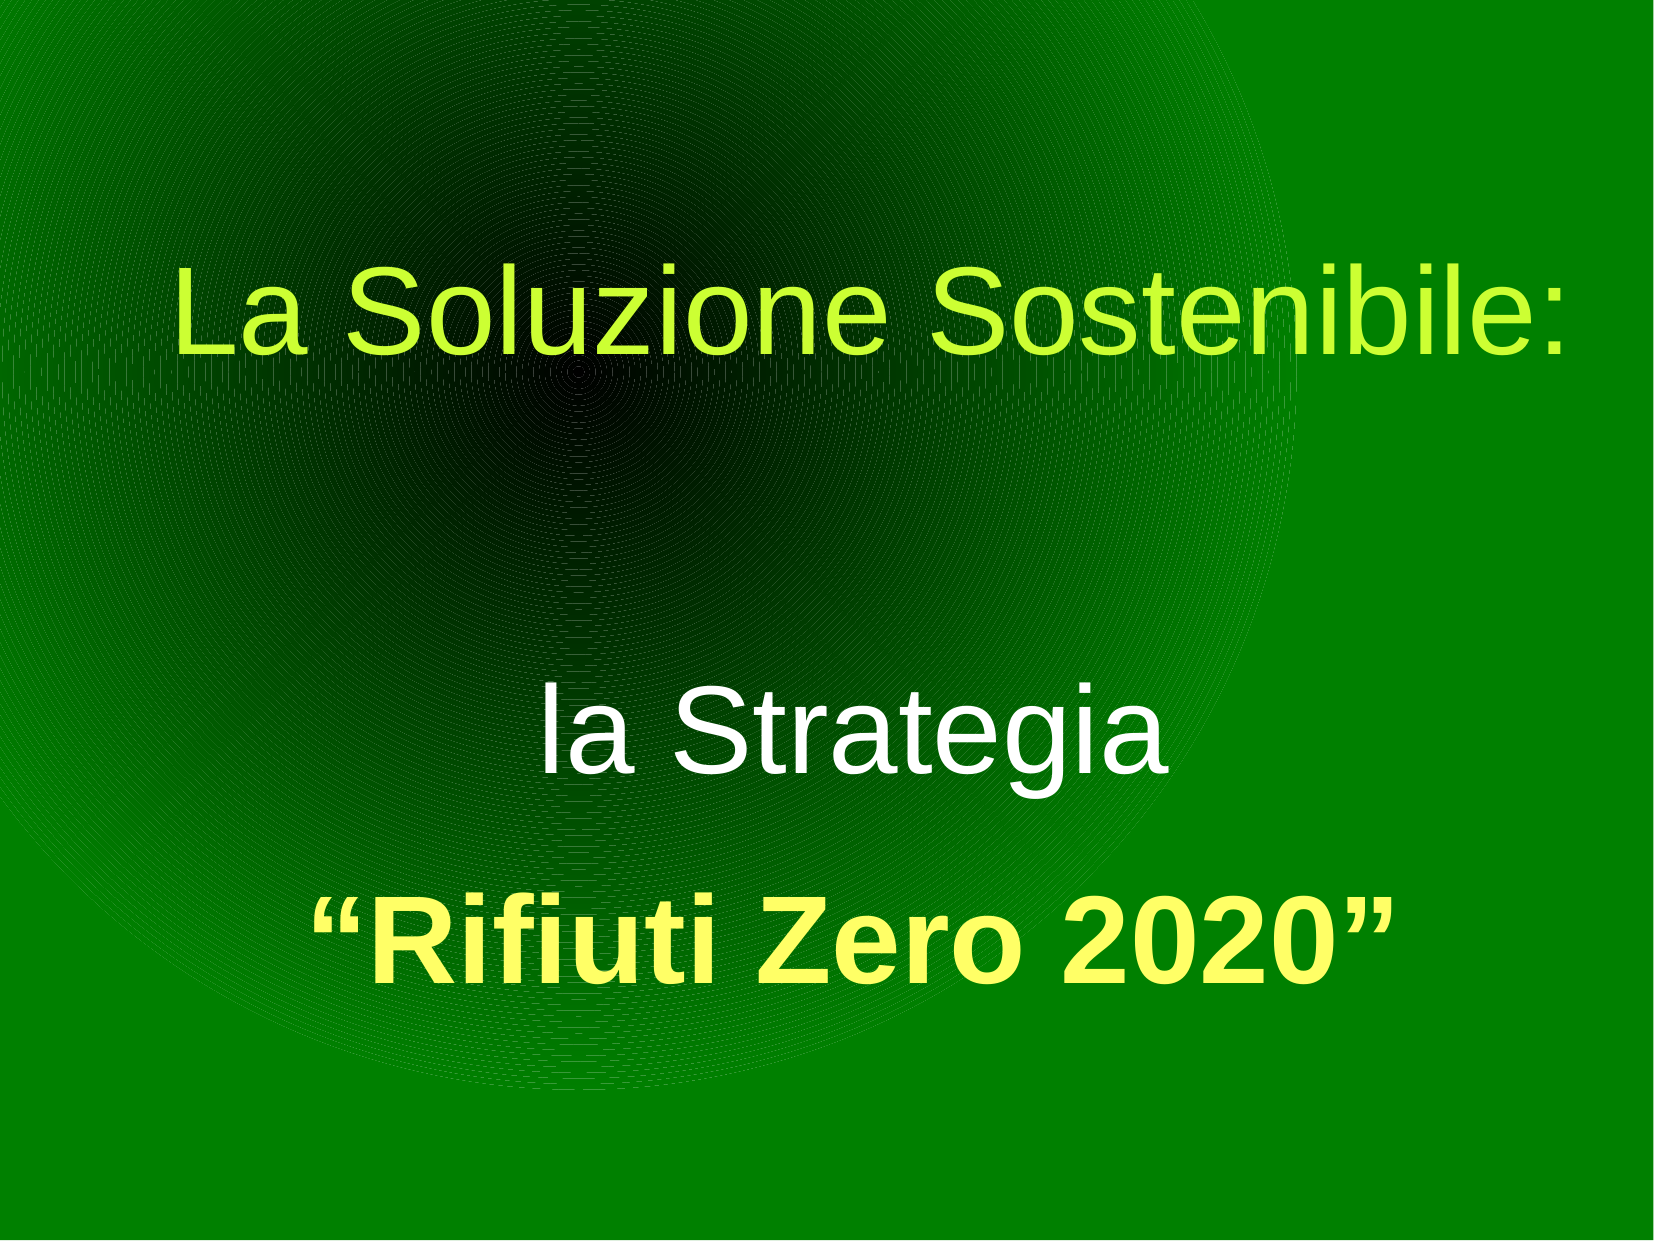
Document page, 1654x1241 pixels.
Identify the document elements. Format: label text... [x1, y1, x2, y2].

text_box La Soluzione Sostenibile: la Strategia “Rifiuti Zero 2020” [147, 147, 1595, 1034]
